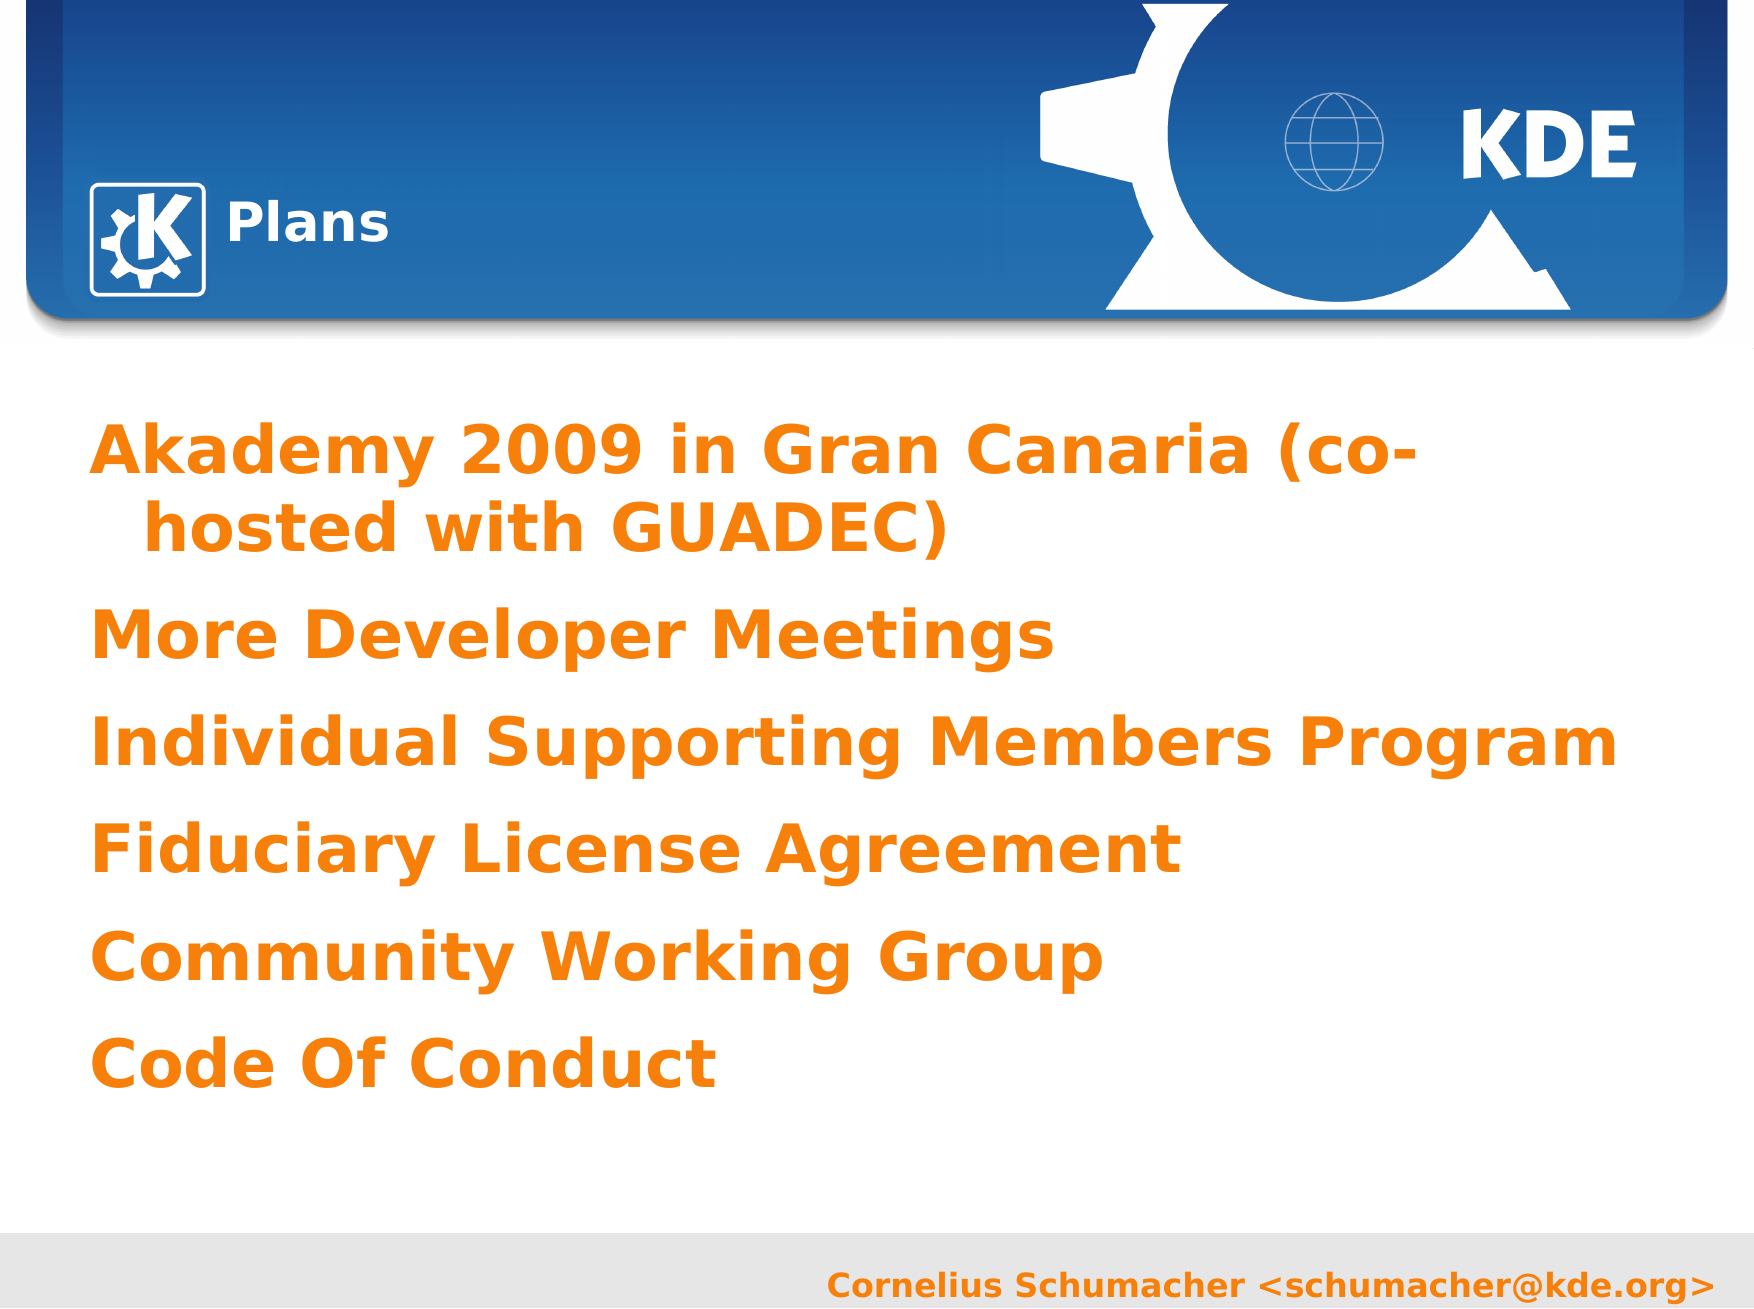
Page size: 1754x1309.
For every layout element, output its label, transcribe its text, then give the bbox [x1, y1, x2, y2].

list Akademy 2009 in Gran Canaria (co-hosted with GUADEC) More Developer Meetings Individual Supporting Members Program Fiduciary License Agreement Community Working Group Code Of Conduct [71, 411, 1651, 1181]
picture [0, 0, 1754, 349]
title Plans [225, 181, 1126, 265]
